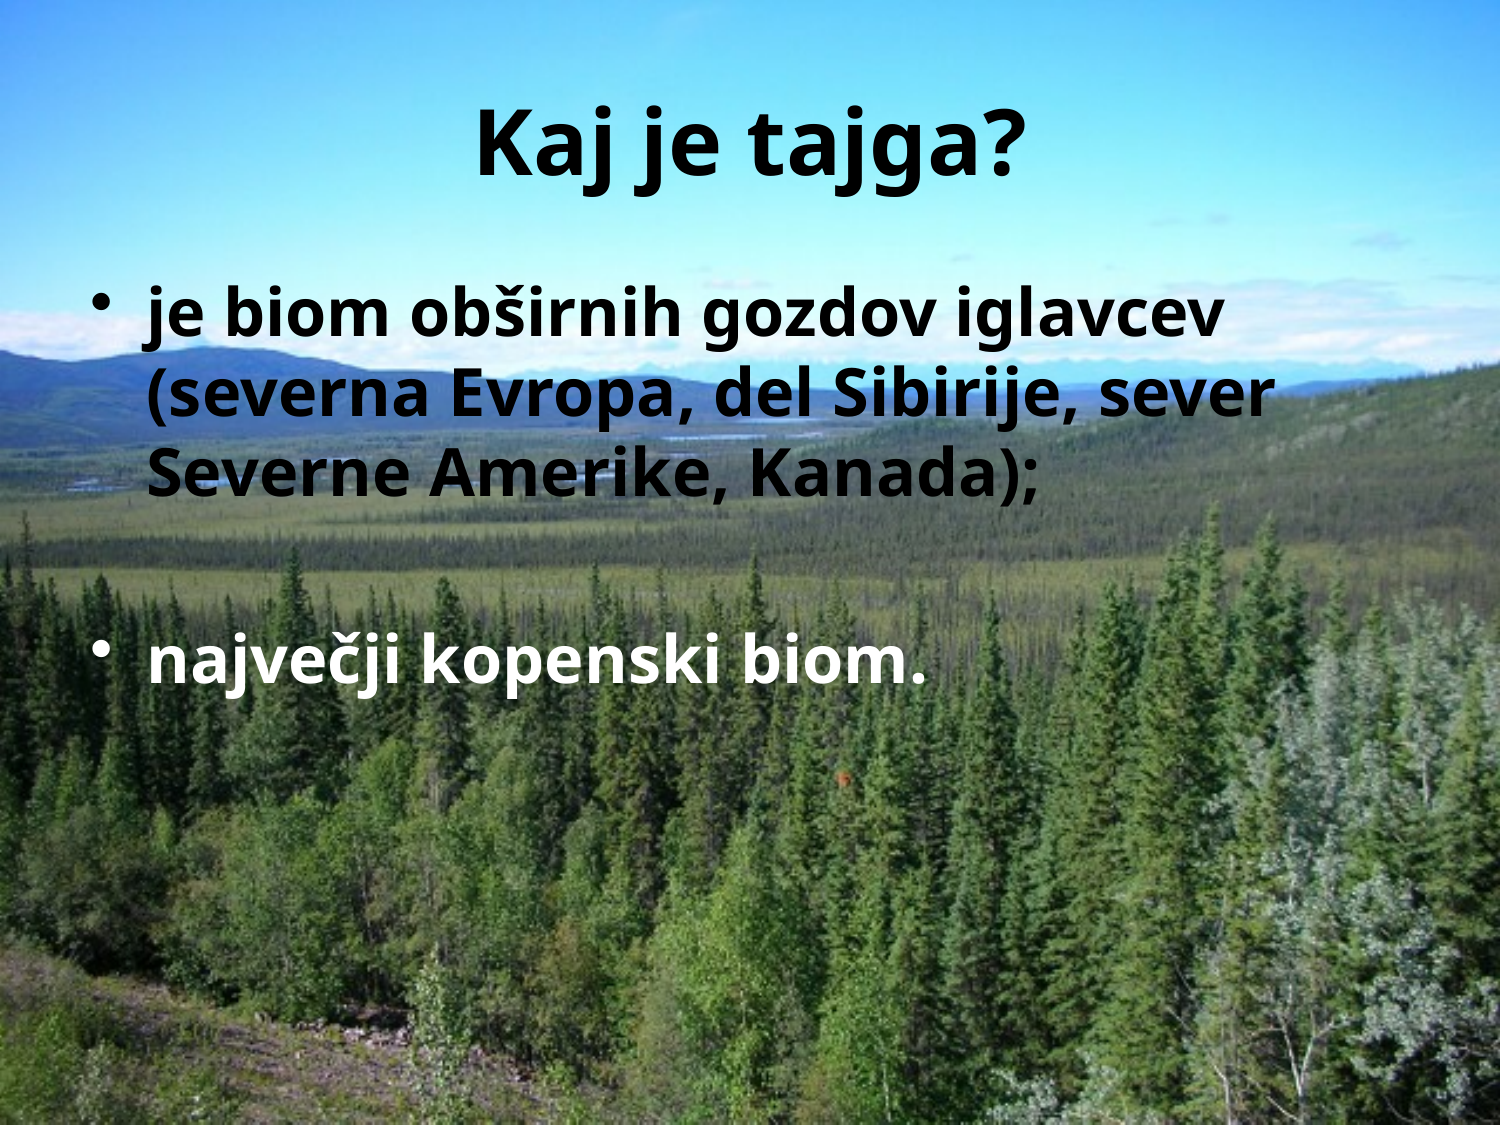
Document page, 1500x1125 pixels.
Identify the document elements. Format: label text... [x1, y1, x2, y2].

title Kaj je tajga? [75, 45, 1425, 233]
picture [0, 0, 1500, 1125]
list je biom obširnih gozdov iglavcev (severna Evropa, del Sibirije, sever Severne Amerike, Kanada); največji kopenski biom. [75, 262, 1425, 1005]
